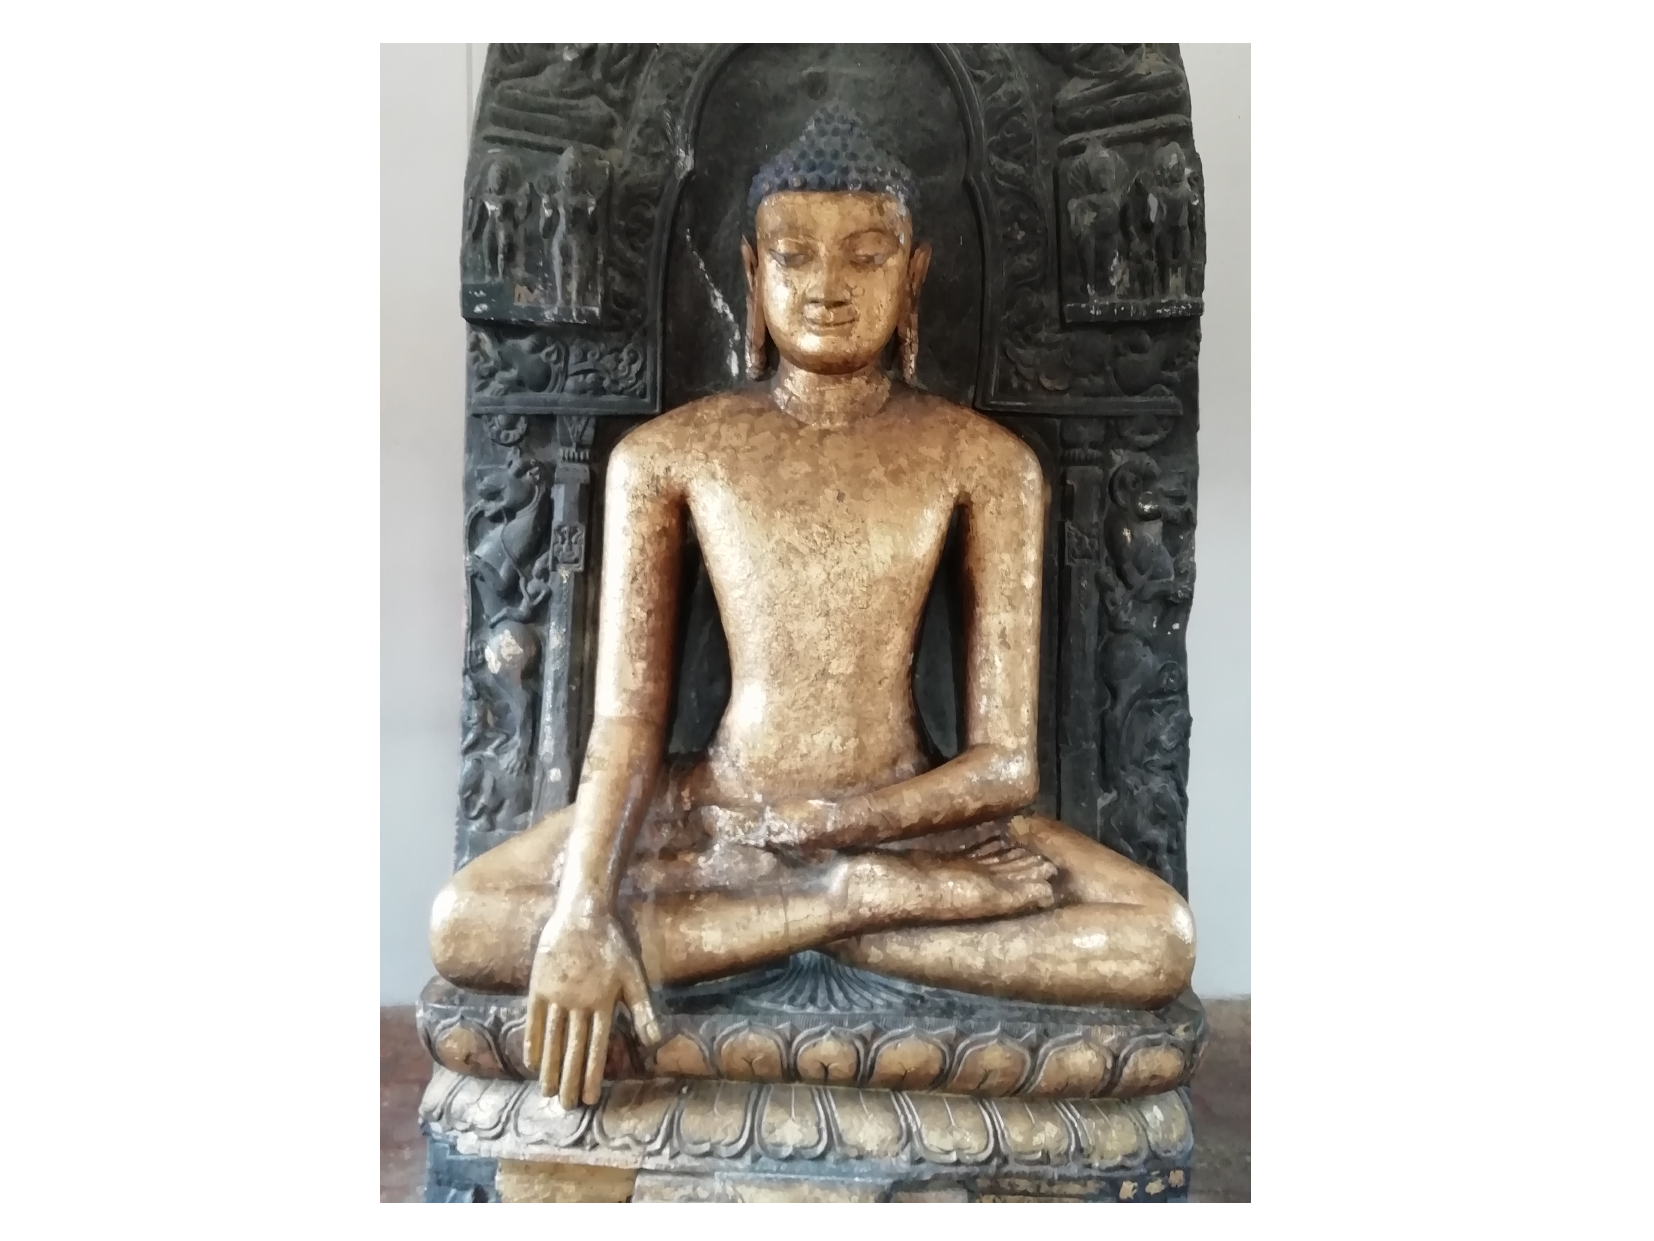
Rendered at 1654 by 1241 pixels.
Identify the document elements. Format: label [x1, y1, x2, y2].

picture [380, 43, 1251, 1203]
